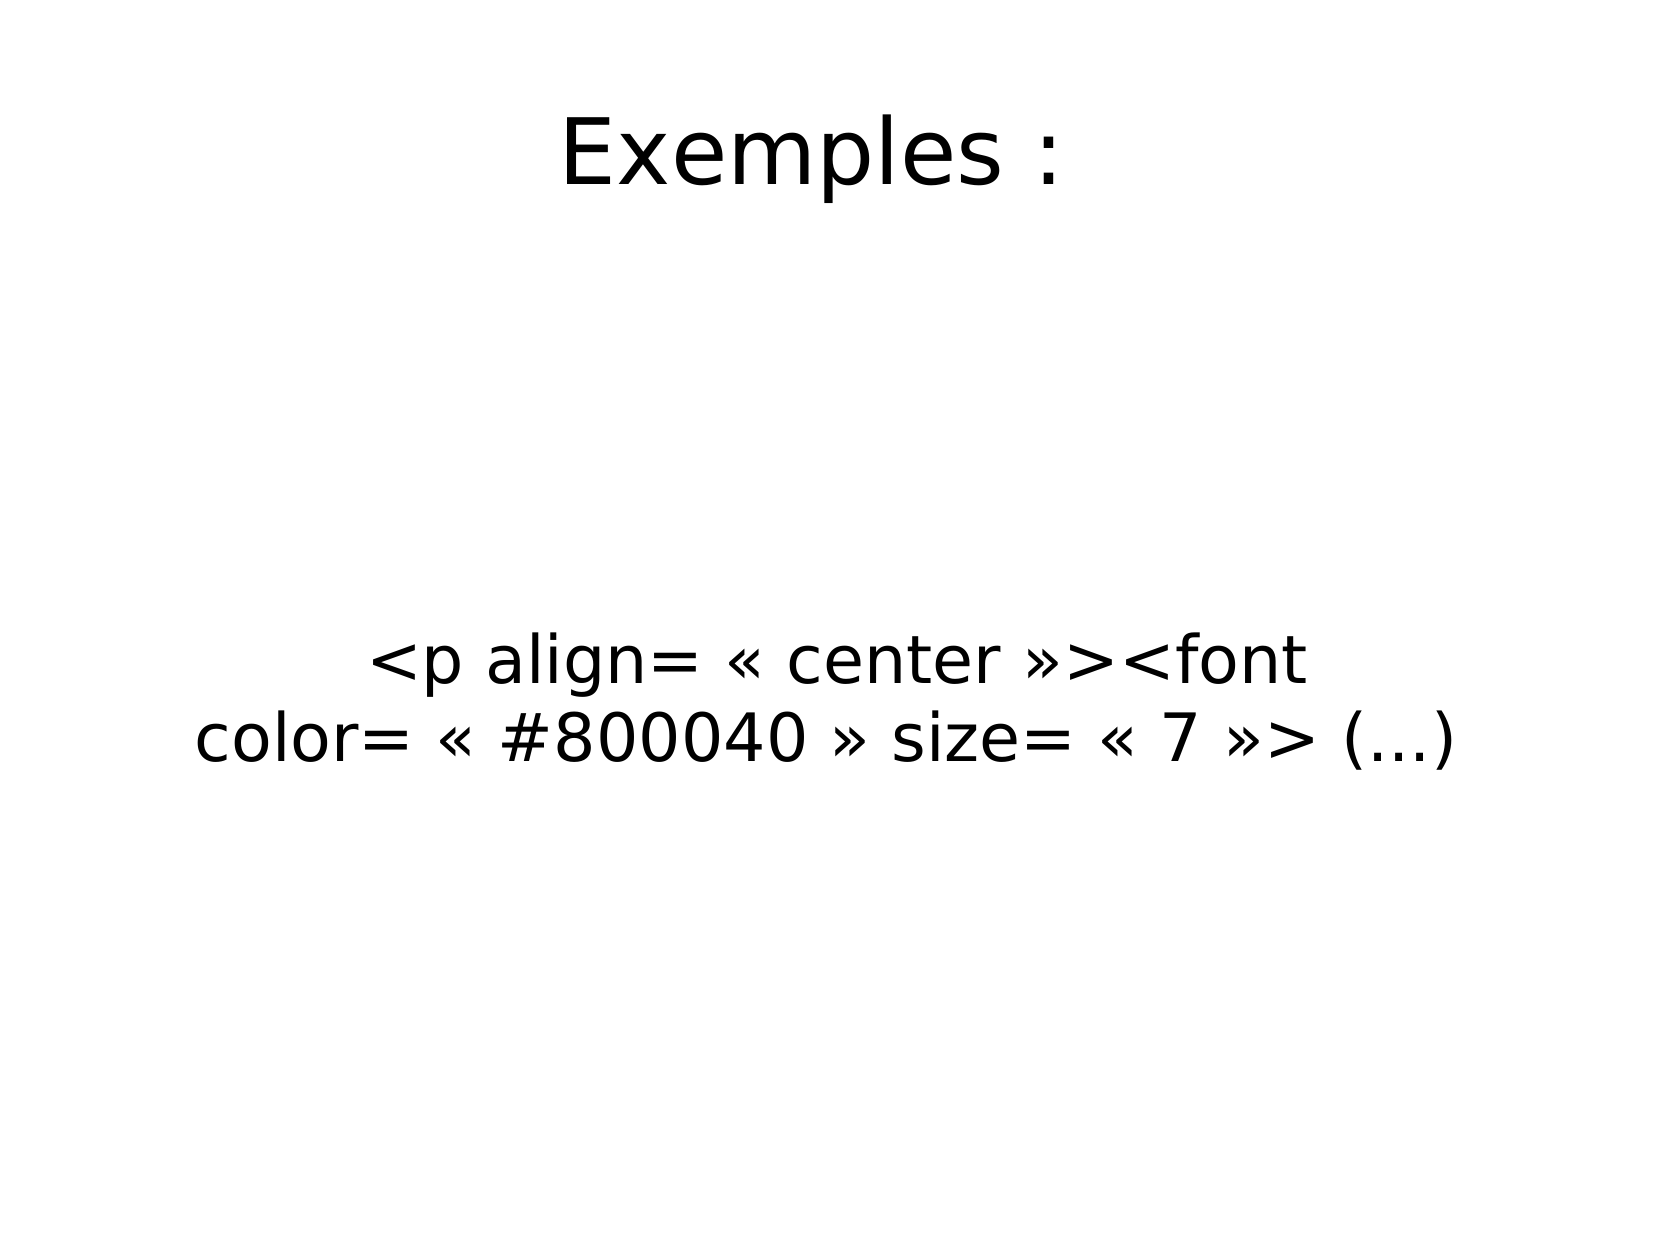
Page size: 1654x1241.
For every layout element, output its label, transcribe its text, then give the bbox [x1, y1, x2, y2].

subtitle <p align= « center »><font color= « #800040 » size= « 7 »> (...) [82, 290, 1571, 1109]
title Exemples : [82, 49, 1571, 257]
